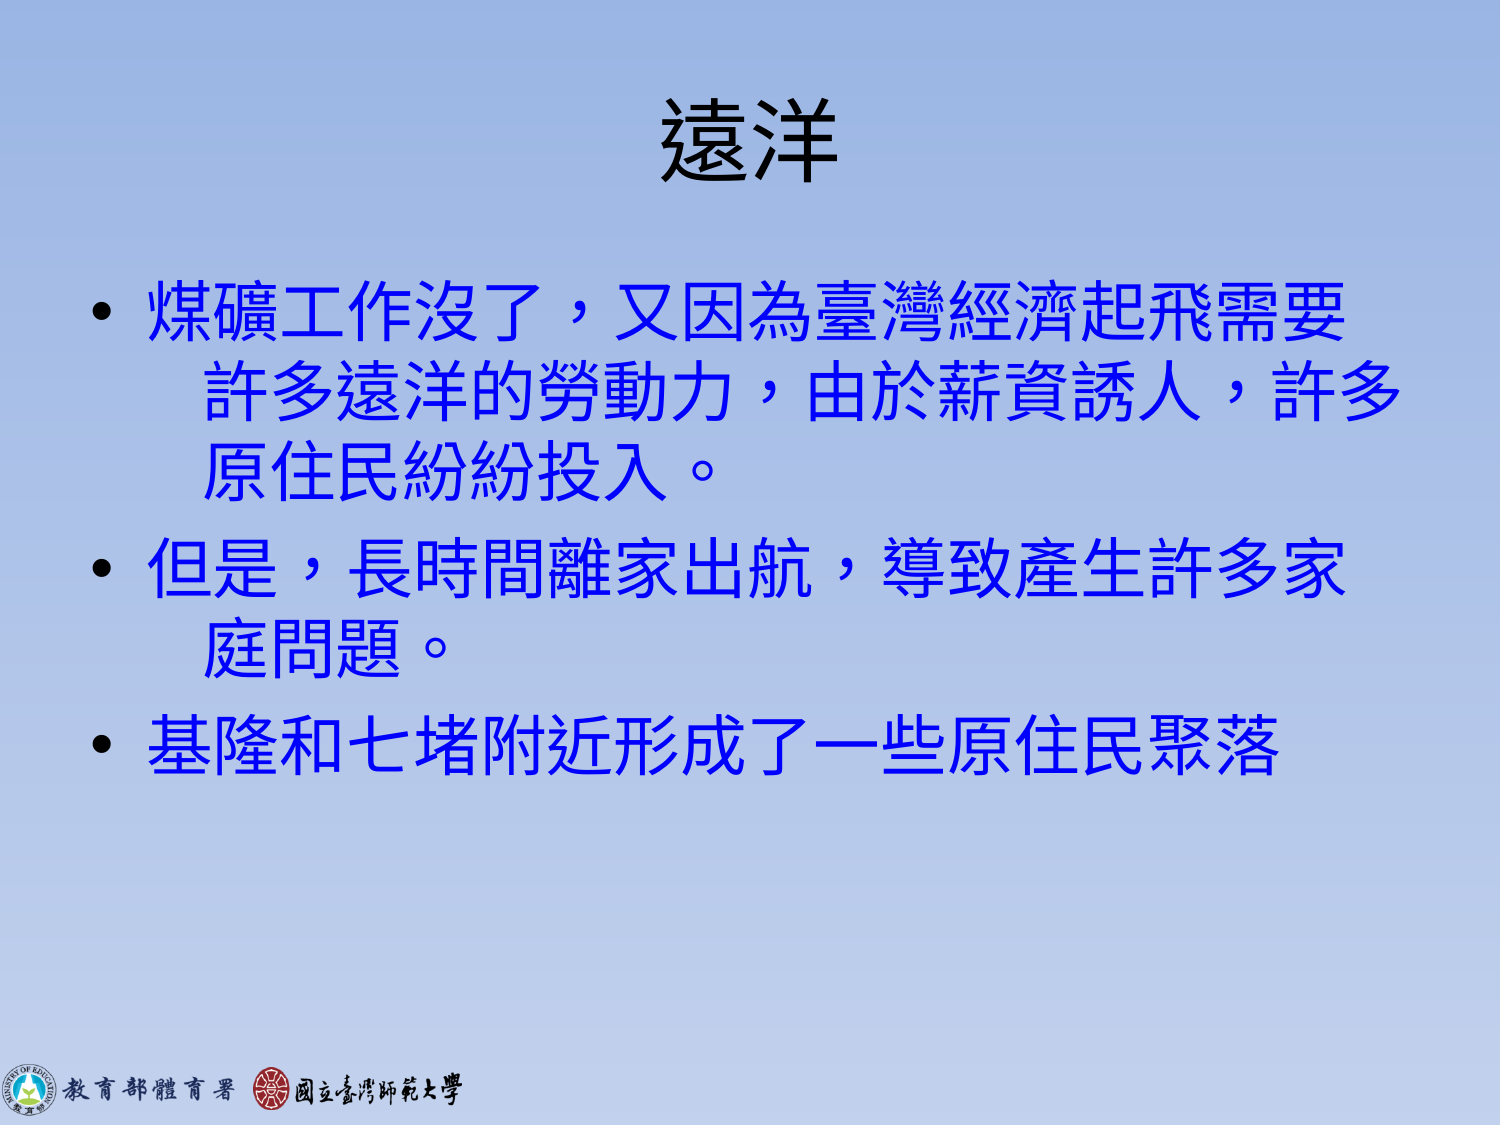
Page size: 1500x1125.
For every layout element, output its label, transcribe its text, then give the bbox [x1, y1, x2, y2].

title 遠洋 [75, 45, 1426, 233]
list 煤礦工作沒了，又因為臺灣經濟起飛需要許多遠洋的勞動力，由於薪資誘人，許多原住民紛紛投入。 但是，長時間離家出航，導致產生許多家庭問題。 基隆和七堵附近形成了一些原住民聚落 [75, 262, 1426, 1005]
